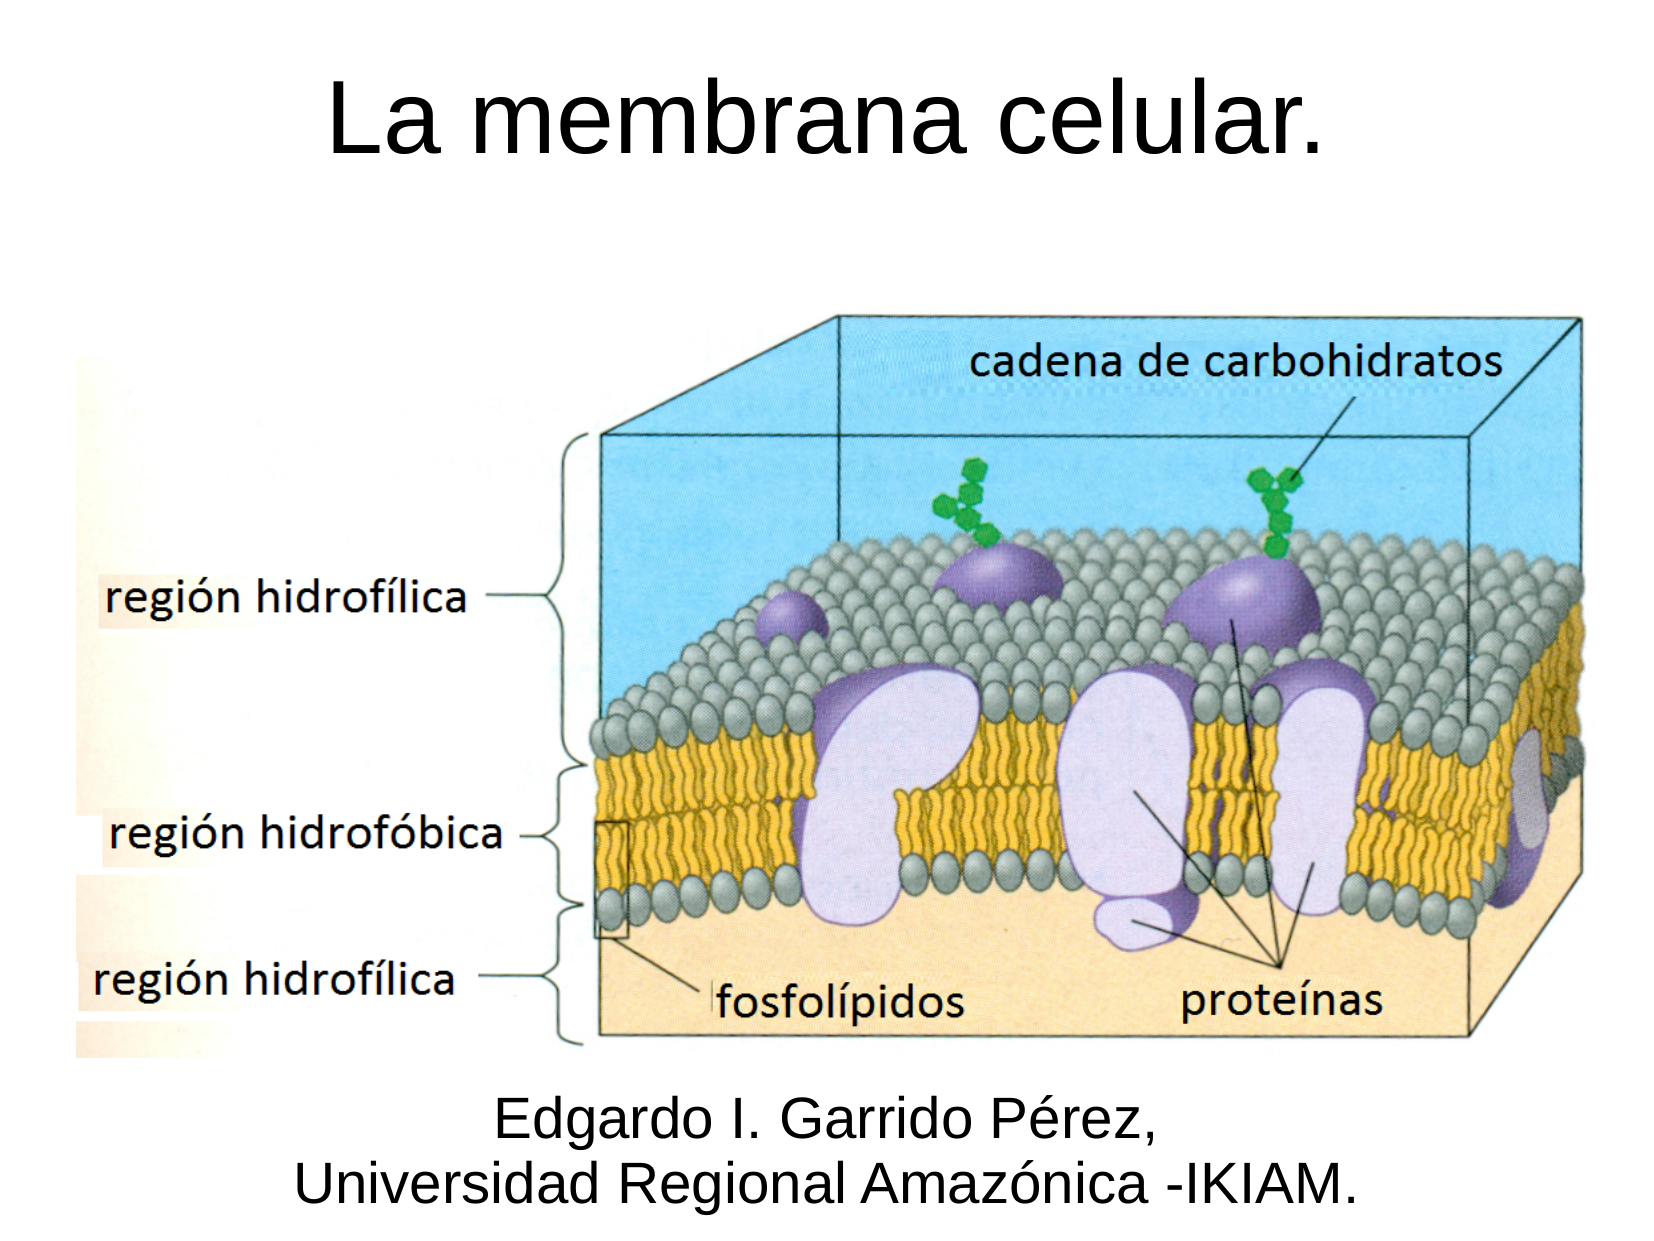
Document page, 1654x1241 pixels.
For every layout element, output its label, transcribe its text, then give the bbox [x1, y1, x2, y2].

picture [76, 307, 1599, 1059]
title La membrana celular. [82, 13, 1571, 222]
title Edgardo I. Garrido Pérez, Universidad Regional Amazónica -IKIAM. [82, 1059, 1571, 1241]
